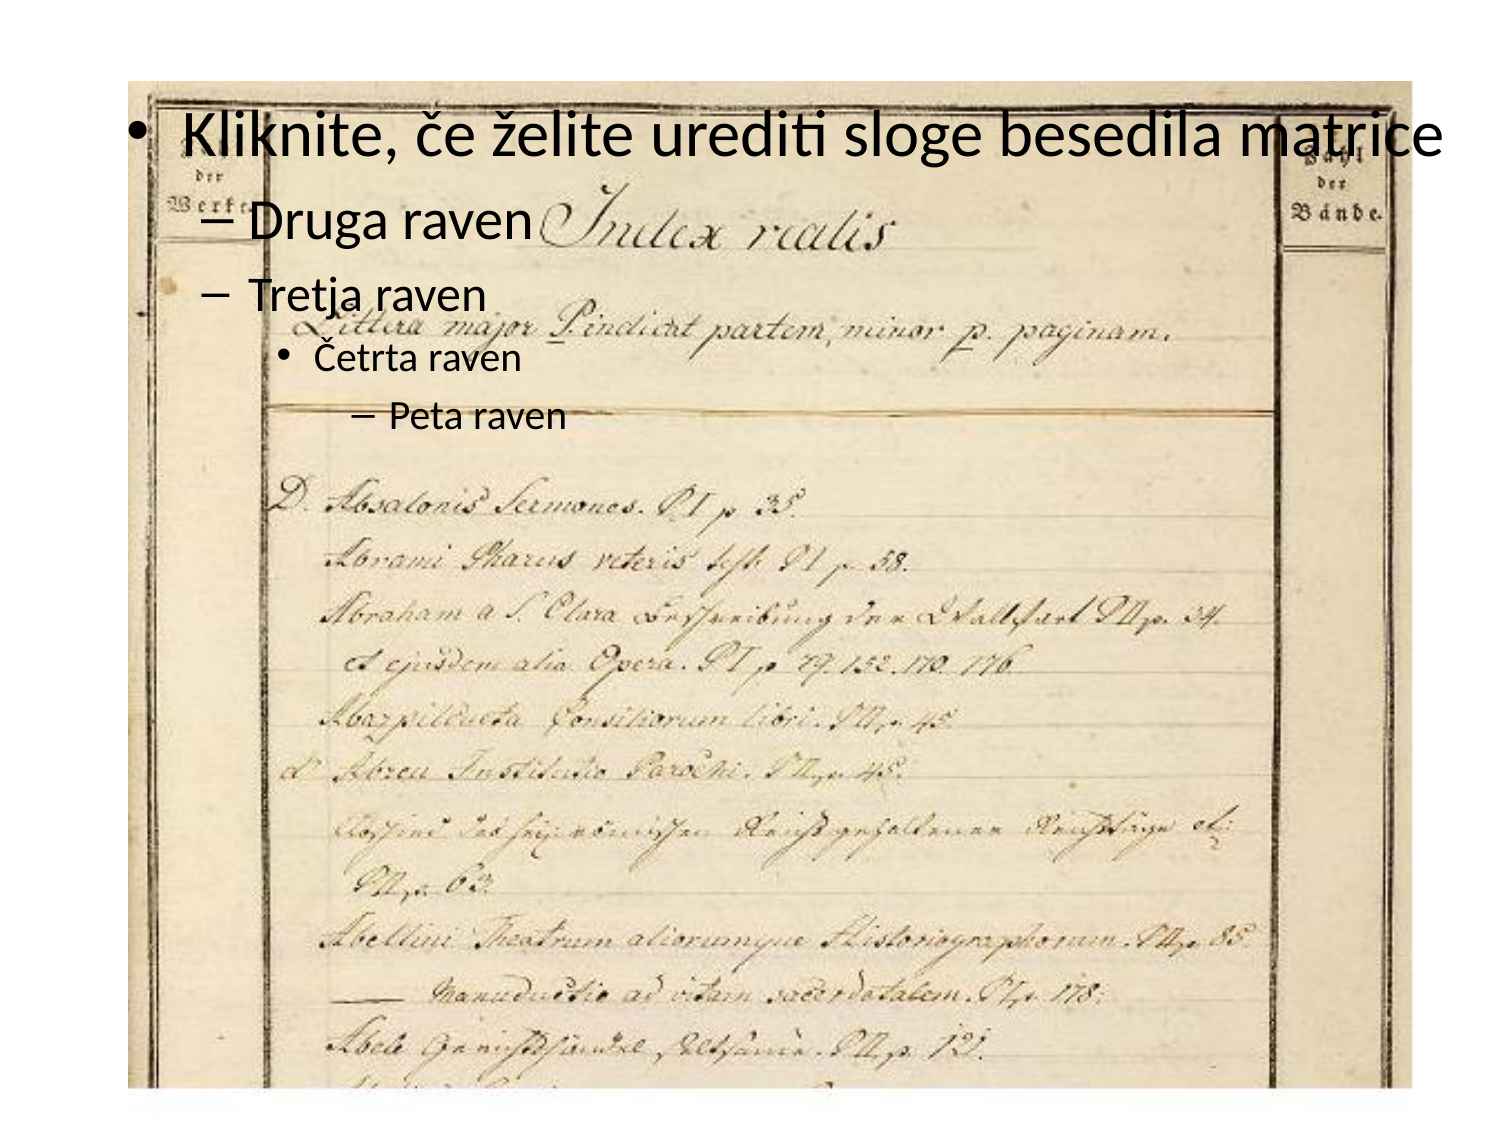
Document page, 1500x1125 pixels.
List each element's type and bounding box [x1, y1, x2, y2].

picture [128, 81, 1444, 1125]
title [75, 45, 1425, 233]
